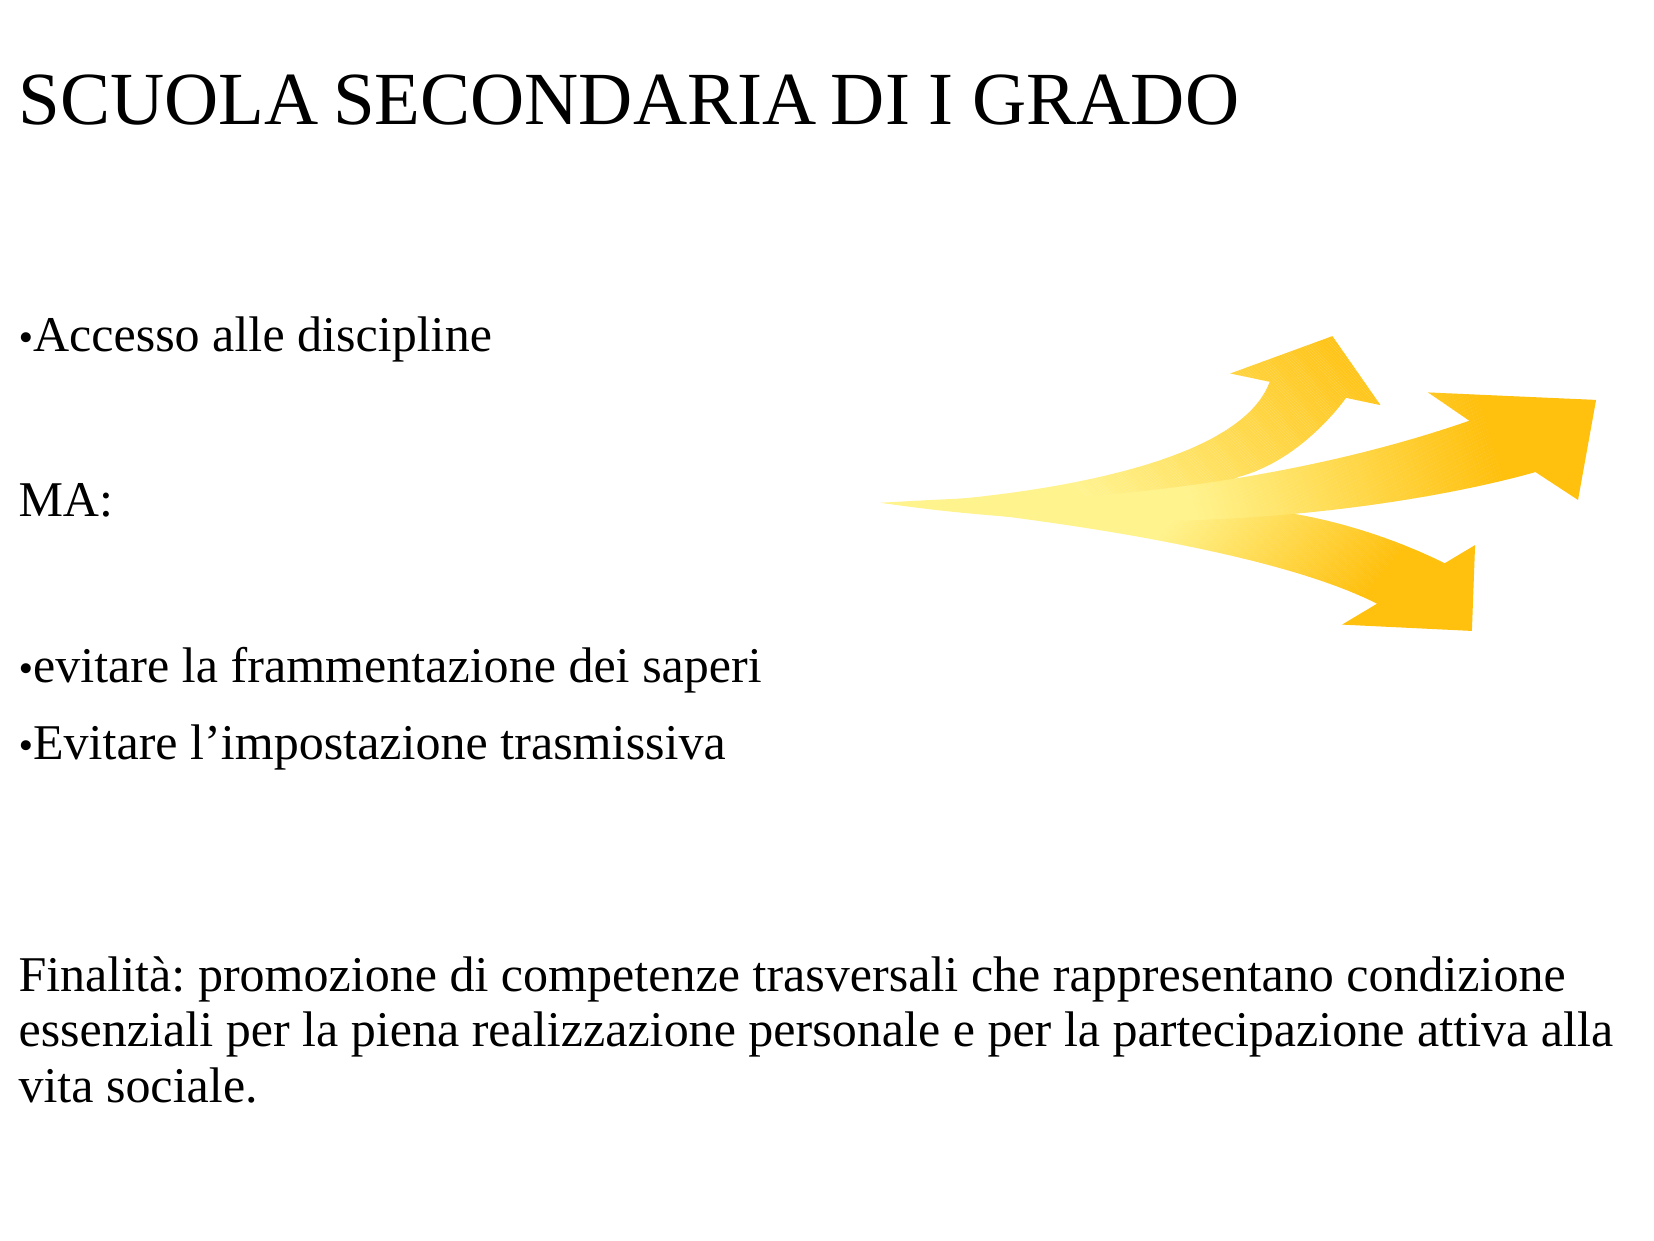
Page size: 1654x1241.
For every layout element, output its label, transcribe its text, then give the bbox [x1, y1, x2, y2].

text_box SCUOLA SECONDARIA DI I GRADO •Accesso alle discipline MA: •evitare la frammentazione dei saperi •Evitare l’impostazione trasmissiva Finalità: promozione di competenze trasversali che rappresentano condizione essenziali per la piena realizzazione personale e per la partecipazione attiva alla vita sociale. [3, 8, 1630, 1134]
picture [862, 330, 1600, 644]
